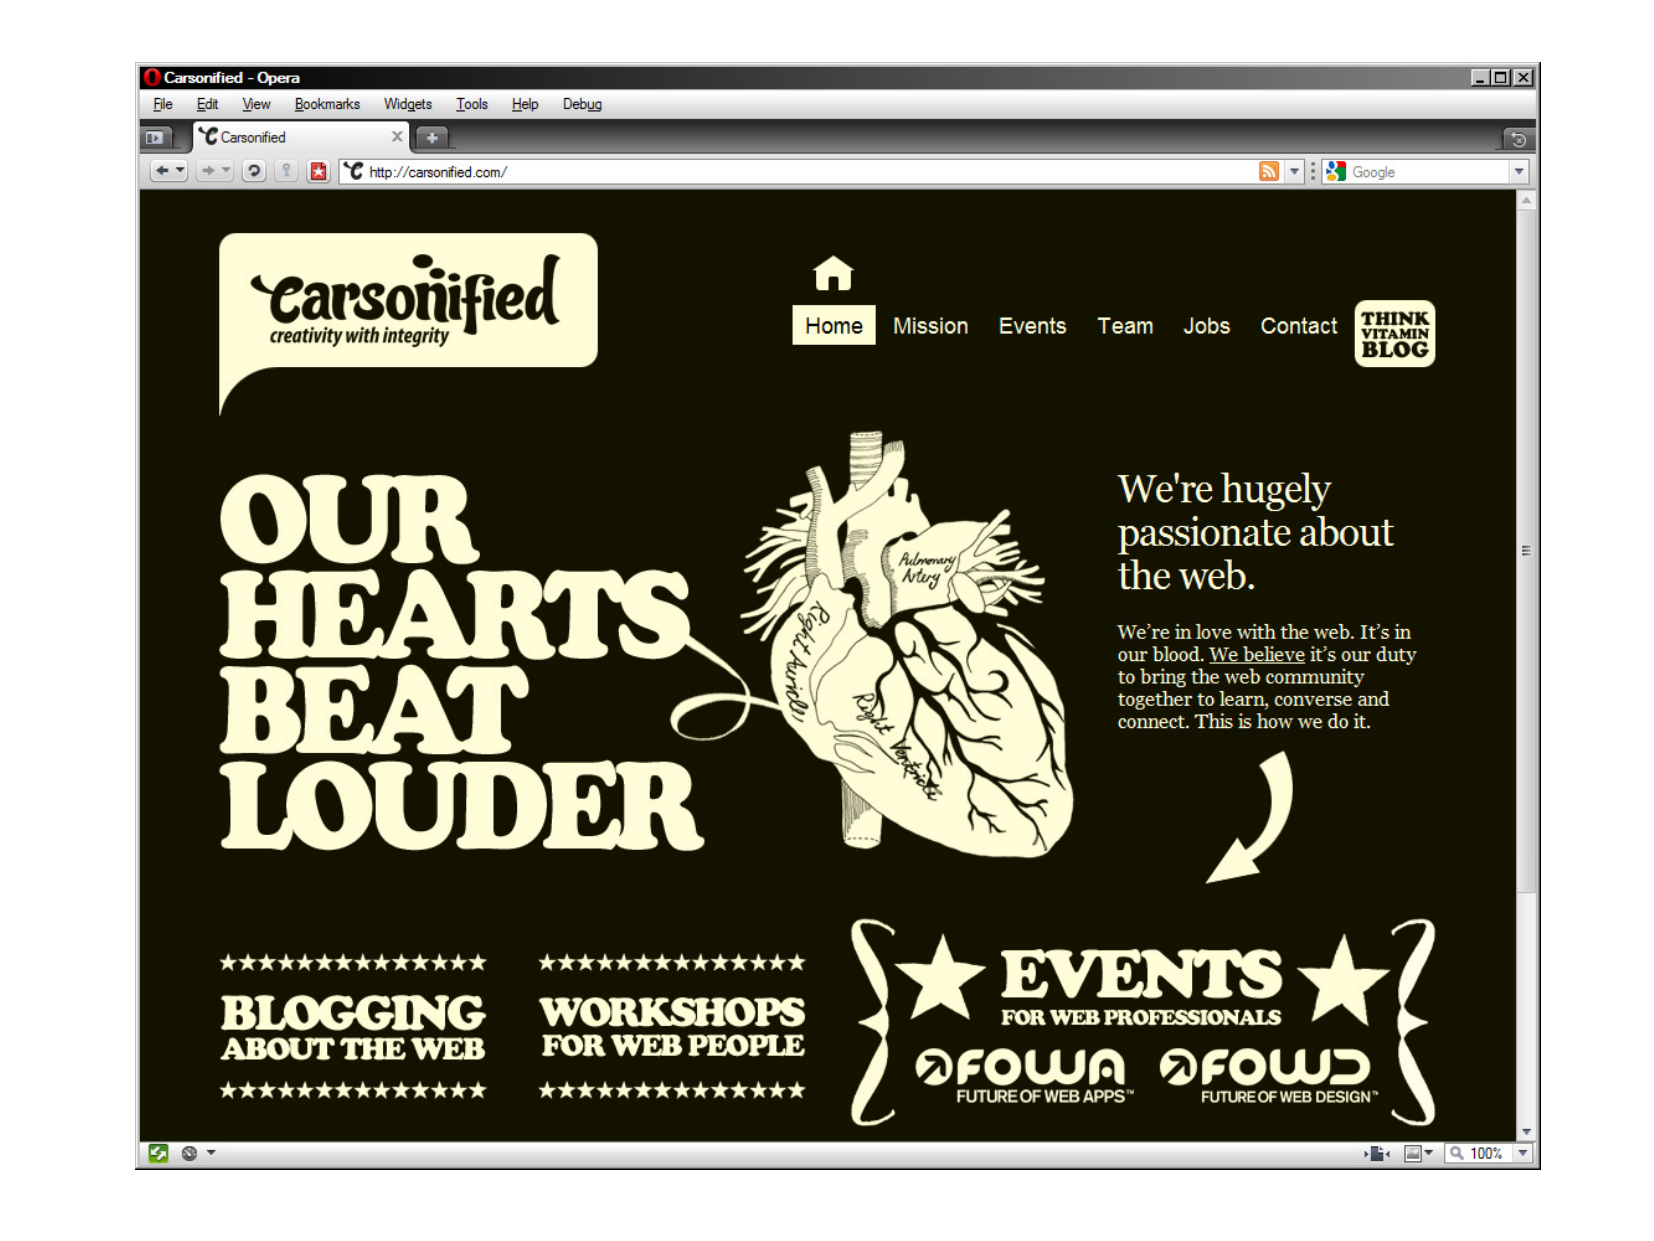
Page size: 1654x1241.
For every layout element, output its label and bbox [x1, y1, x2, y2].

picture [135, 62, 1541, 1170]
